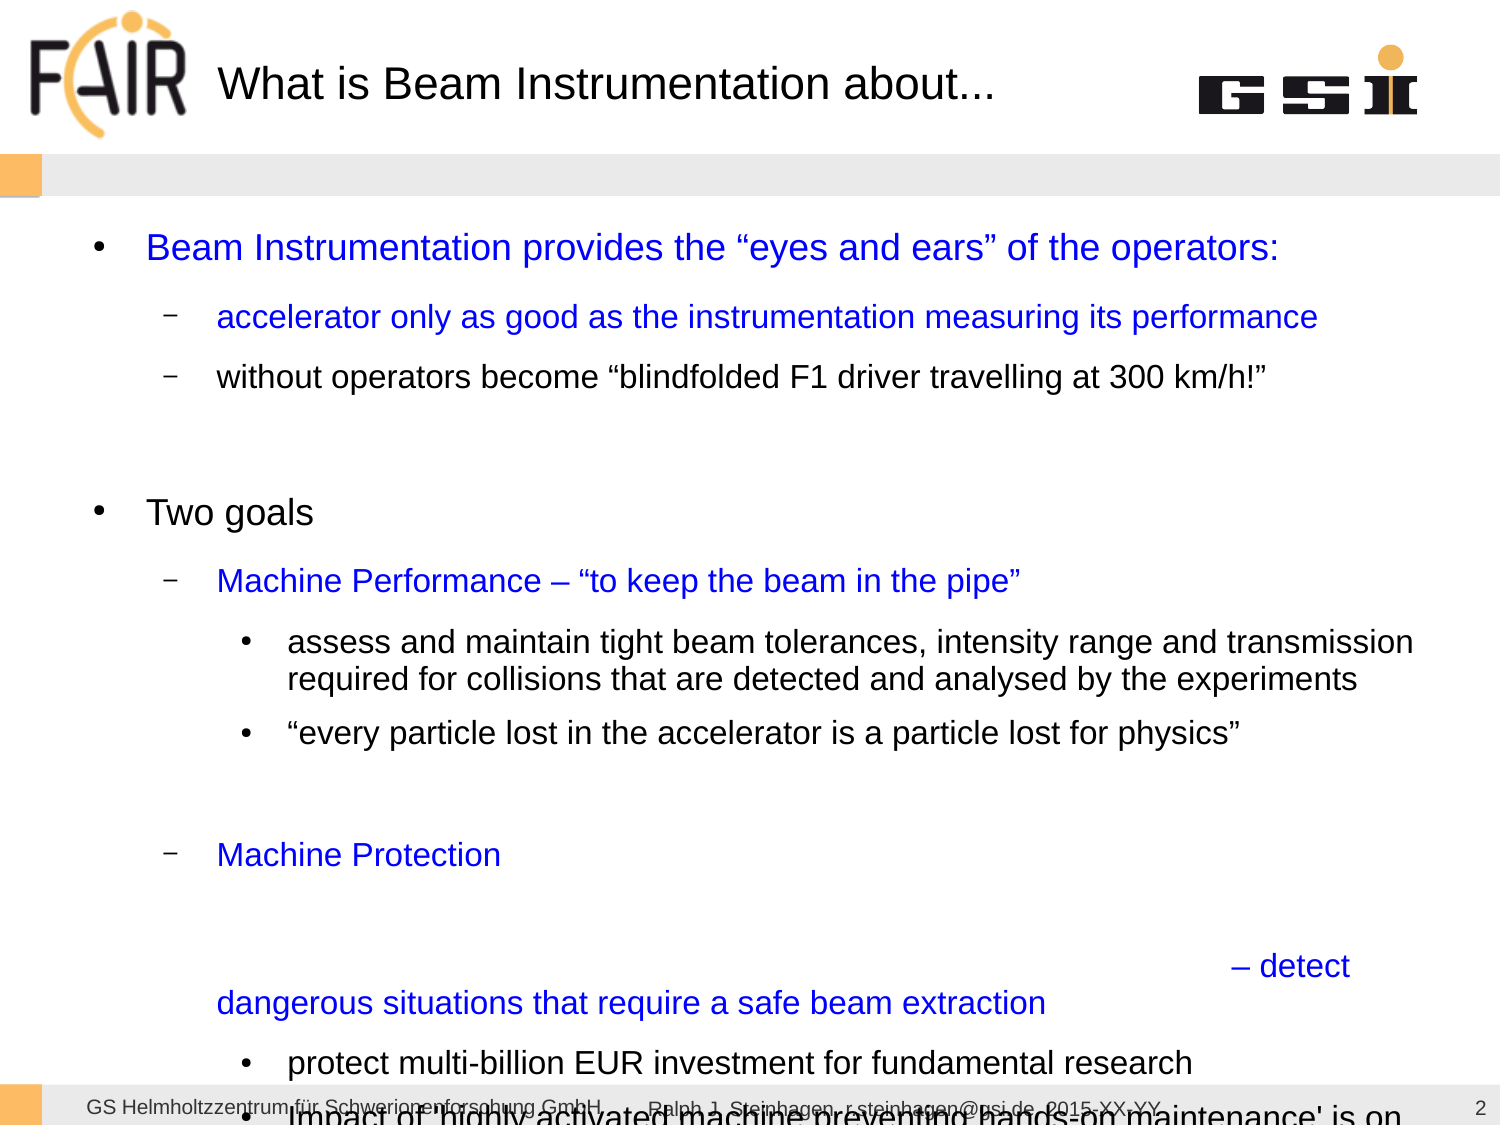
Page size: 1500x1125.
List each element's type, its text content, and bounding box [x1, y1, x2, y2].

picture [1197, 42, 1419, 117]
title What is Beam Instrumentation about... [217, 20, 1109, 147]
picture [30, 9, 187, 141]
list Beam Instrumentation provides the “eyes and ears” of the operators: accelerator only as good as the instrumentation measuring its performance without operators become “blindfolded F1 driver travelling at 300 km/h!” Two goals Machine Performance – “to keep the beam in the pipe” assess and maintain tight beam tolerances, intensity range and transmission required for collisions that are detected and analysed by the experiments “every particle lost in the accelerator is a particle lost for physics” Machine Protection – detect dangerous situations that require a safe beam extraction protect multi-billion EUR investment for fundamental research Impact of 'highly activated machine preventing hands-on maintenance' is on the same level as 'destroying accelerator equipment e.g. es. septum' [75, 226, 1425, 1125]
